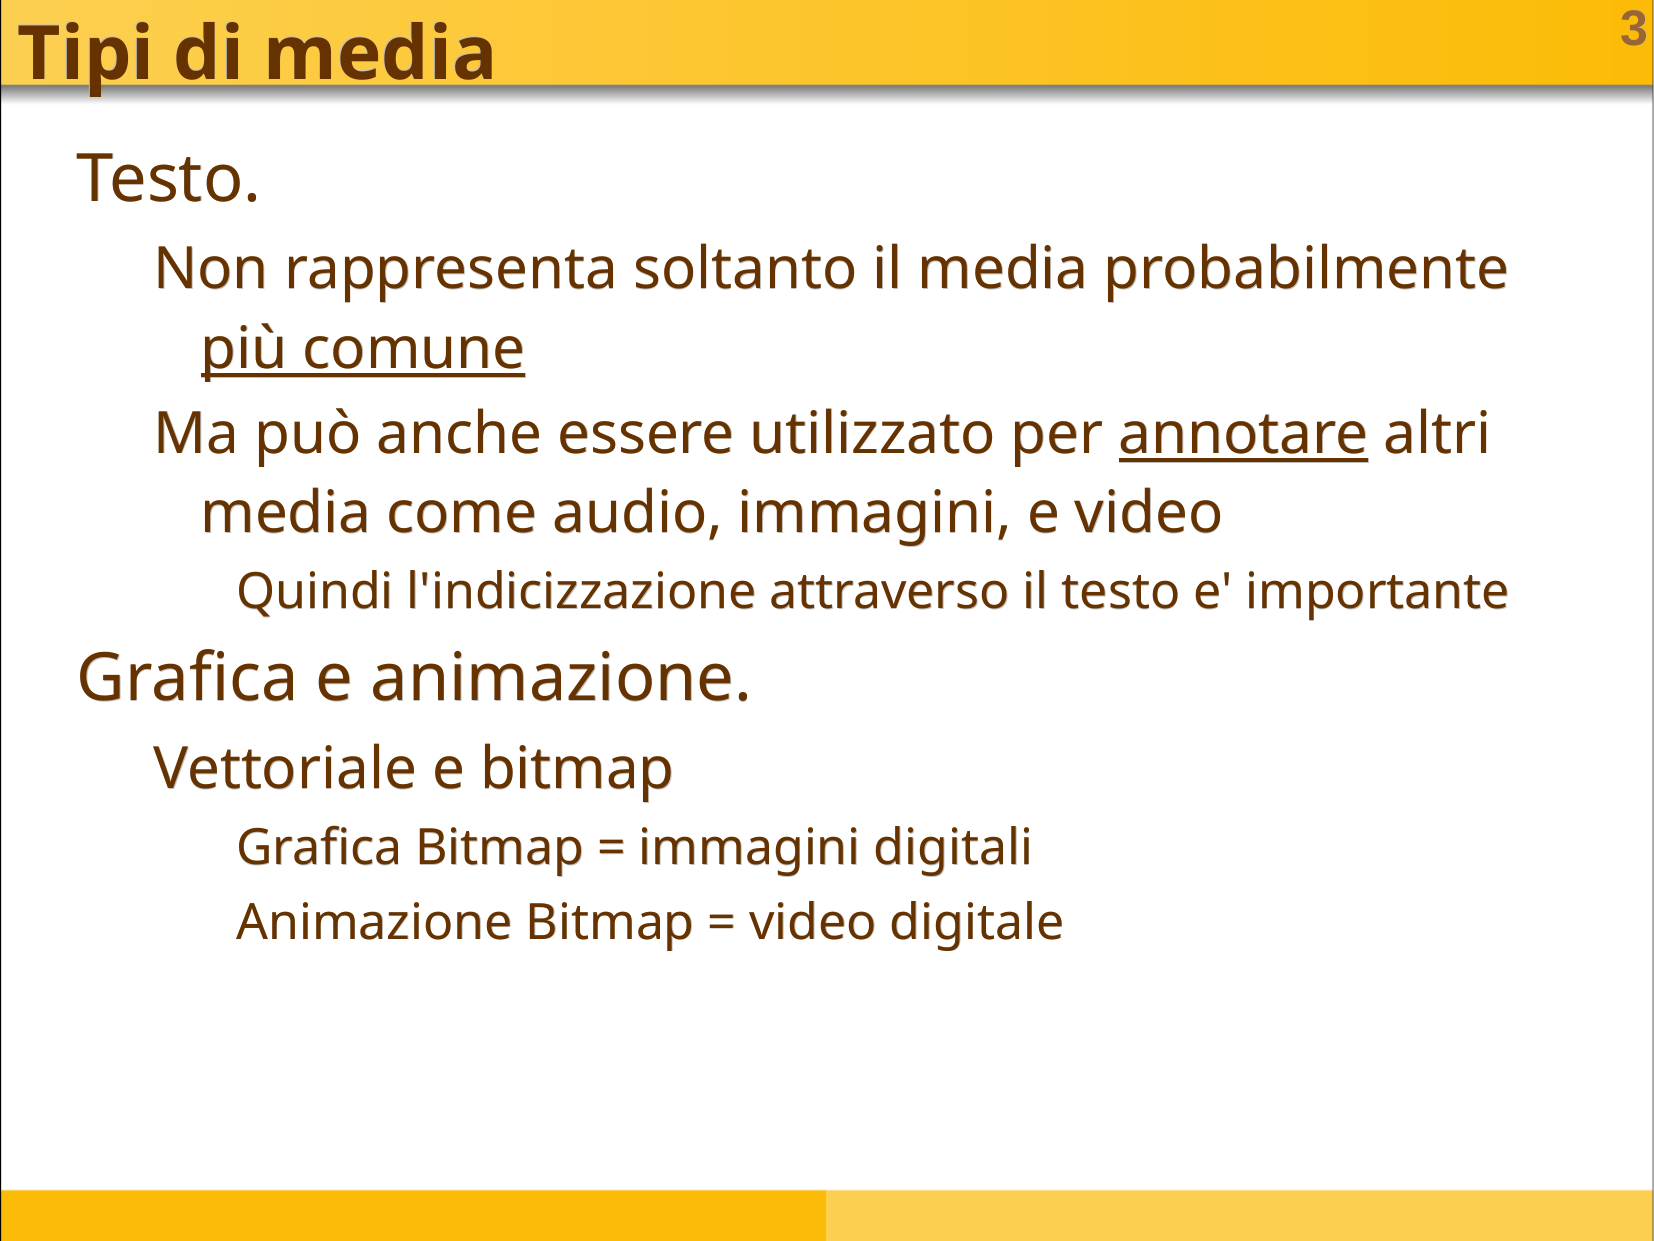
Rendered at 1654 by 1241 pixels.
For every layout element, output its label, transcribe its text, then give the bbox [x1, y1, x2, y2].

list Testo. Non rappresenta soltanto il media probabilmente più comune Ma può anche essere utilizzato per annotare altri media come audio, immagini, e video Quindi l'indicizzazione attraverso il testo e' importante Grafica e animazione. Vettoriale e bitmap Grafica Bitmap = immagini digitali Animazione Bitmap = video digitale [59, 129, 1595, 878]
picture [0, 0, 1654, 1241]
title Tipi di media [0, 0, 1477, 87]
